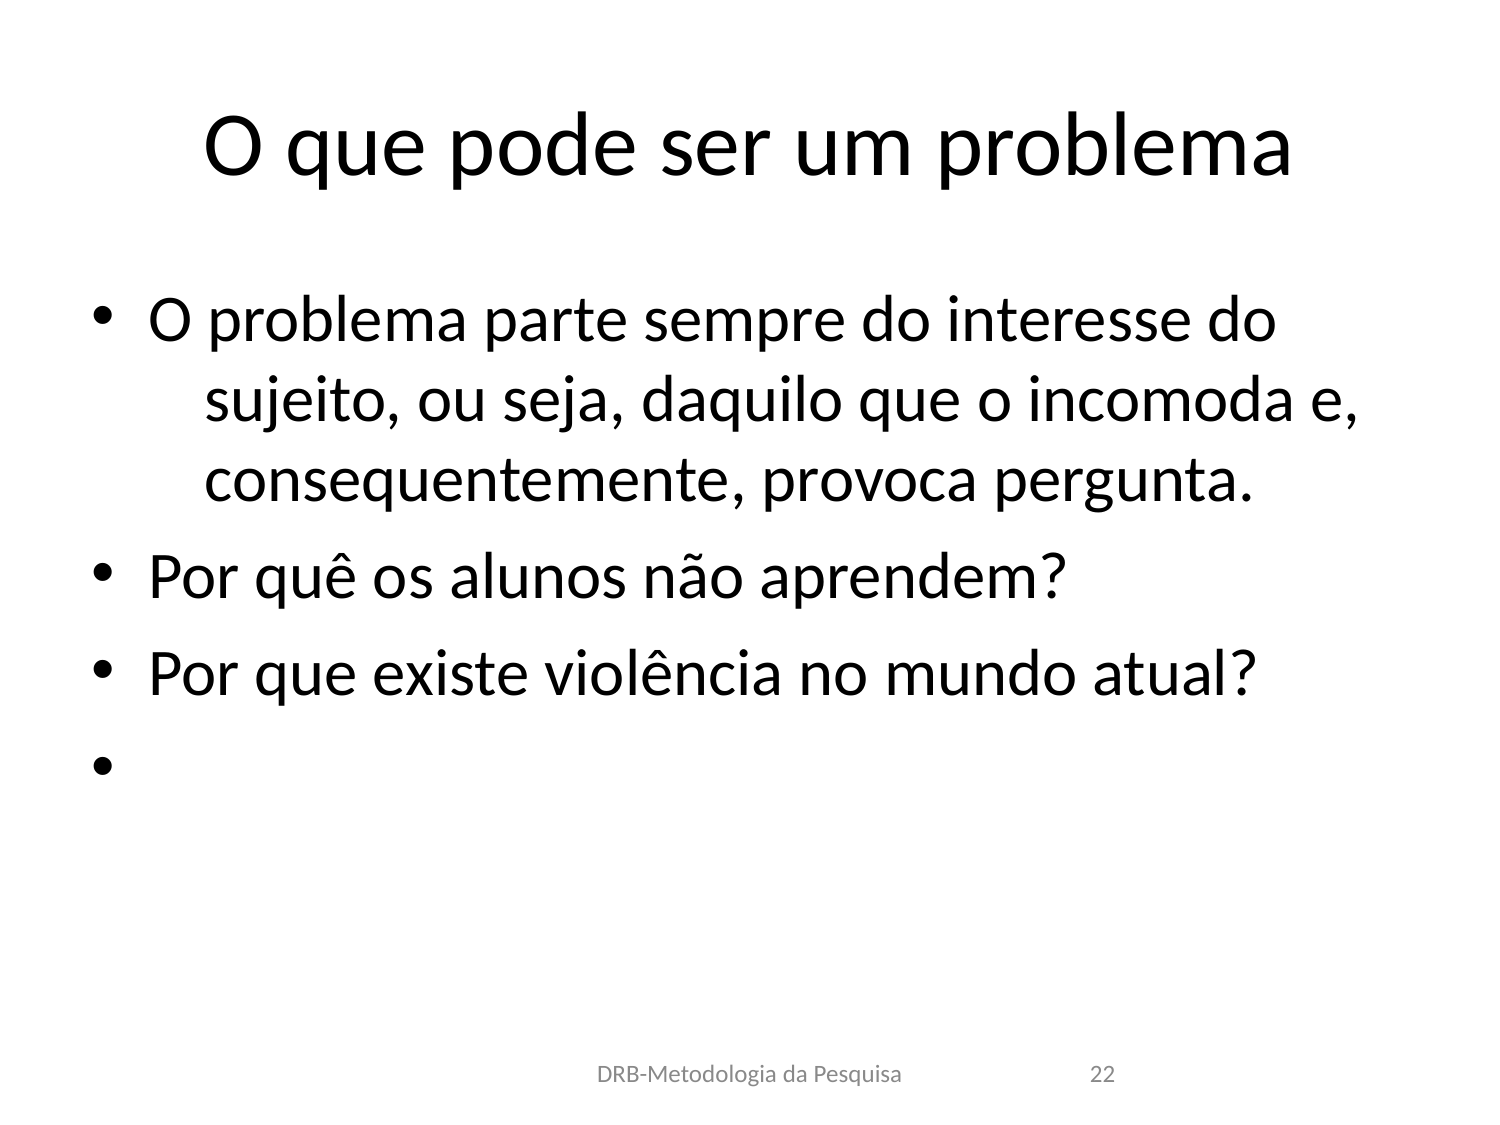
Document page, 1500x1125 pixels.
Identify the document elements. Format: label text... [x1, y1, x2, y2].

title O que pode ser um problema [75, 45, 1426, 233]
list O problema parte sempre do interesse do sujeito, ou seja, daquilo que o incomoda e, consequentemente, provoca pergunta. Por quê os alunos não aprendem? Por que existe violência no mundo atual? [76, 267, 1427, 1010]
text_box 22 [1074, 1042, 1426, 1103]
text_box DRB-Metodologia da Pesquisa [512, 1042, 988, 1103]
